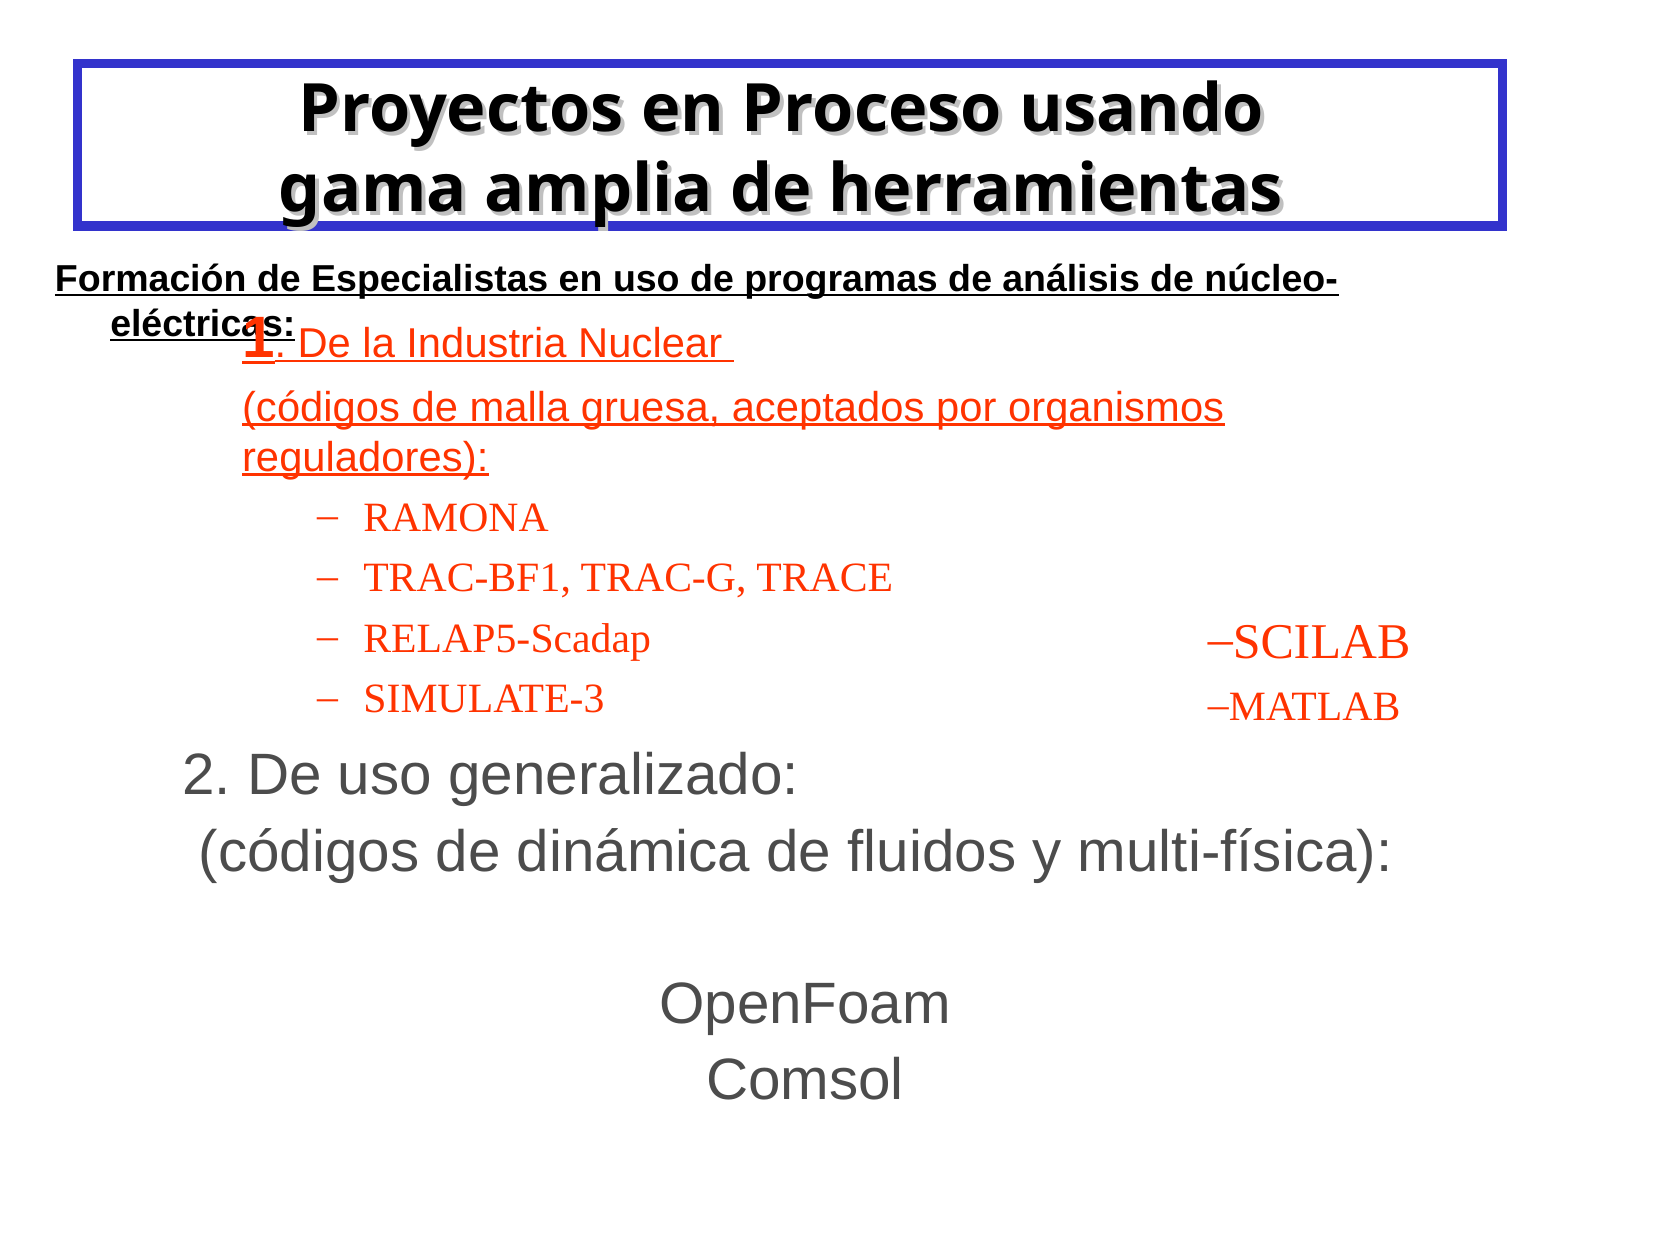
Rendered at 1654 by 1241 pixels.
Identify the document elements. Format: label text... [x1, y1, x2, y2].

text_box Formación de Especialistas en uso de programas de análisis de núcleo-eléctricas: [39, 246, 1398, 392]
text_box Proyectos en Proceso usando gama amplia de herramientas [77, 63, 1503, 227]
text_box 2. De uso generalizado: (códigos de dinámica de fluidos y multi-física): OpenFoam Comsol [167, 728, 1443, 1007]
text_box SCILAB MATLAB [1157, 601, 1449, 738]
text_box 1. De la Industria Nuclear (códigos de malla gruesa, aceptados por organismos reguladores): RAMONA TRAC-BF1, TRAC-G, TRACE RELAP5-Scadap SIMULATE-3 [227, 291, 1431, 722]
